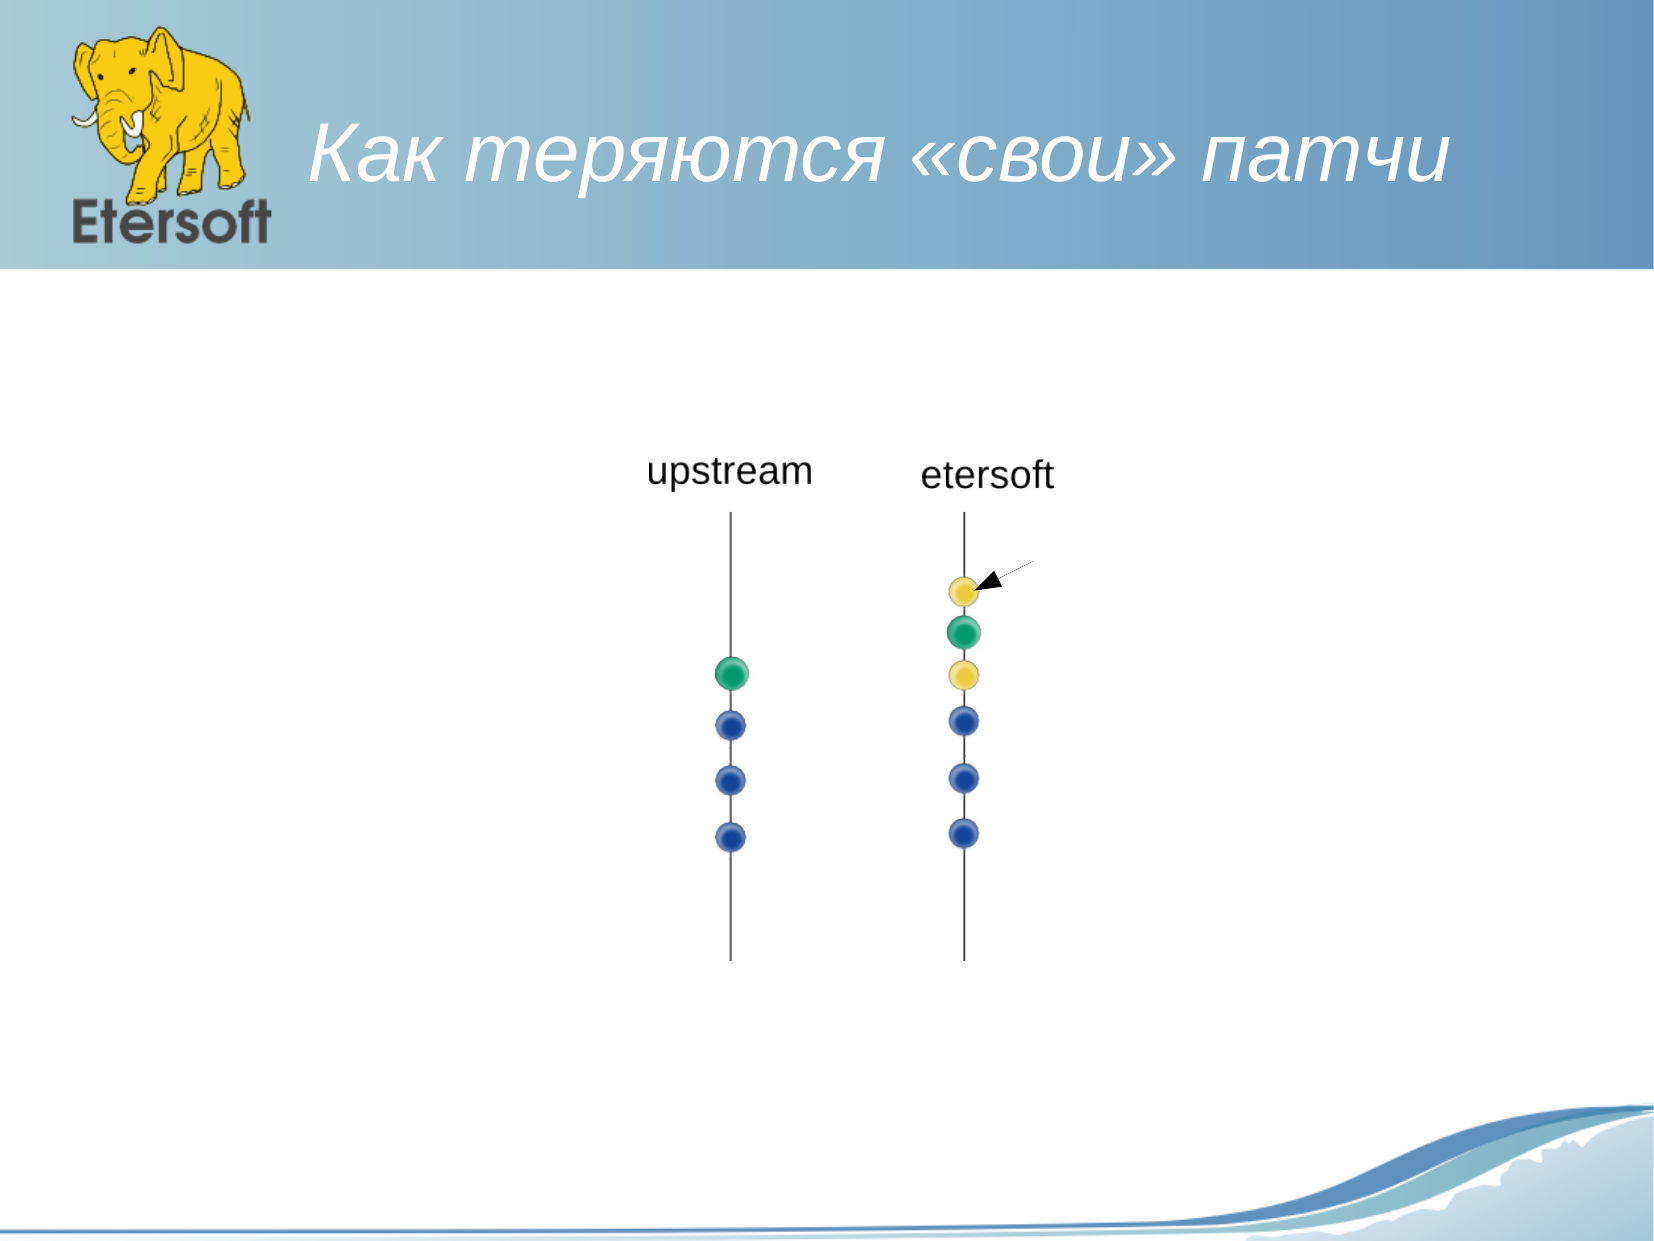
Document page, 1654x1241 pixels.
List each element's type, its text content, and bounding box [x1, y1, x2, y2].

title Как теряются «свои» патчи [135, 49, 1625, 257]
picture [0, 0, 1654, 1241]
